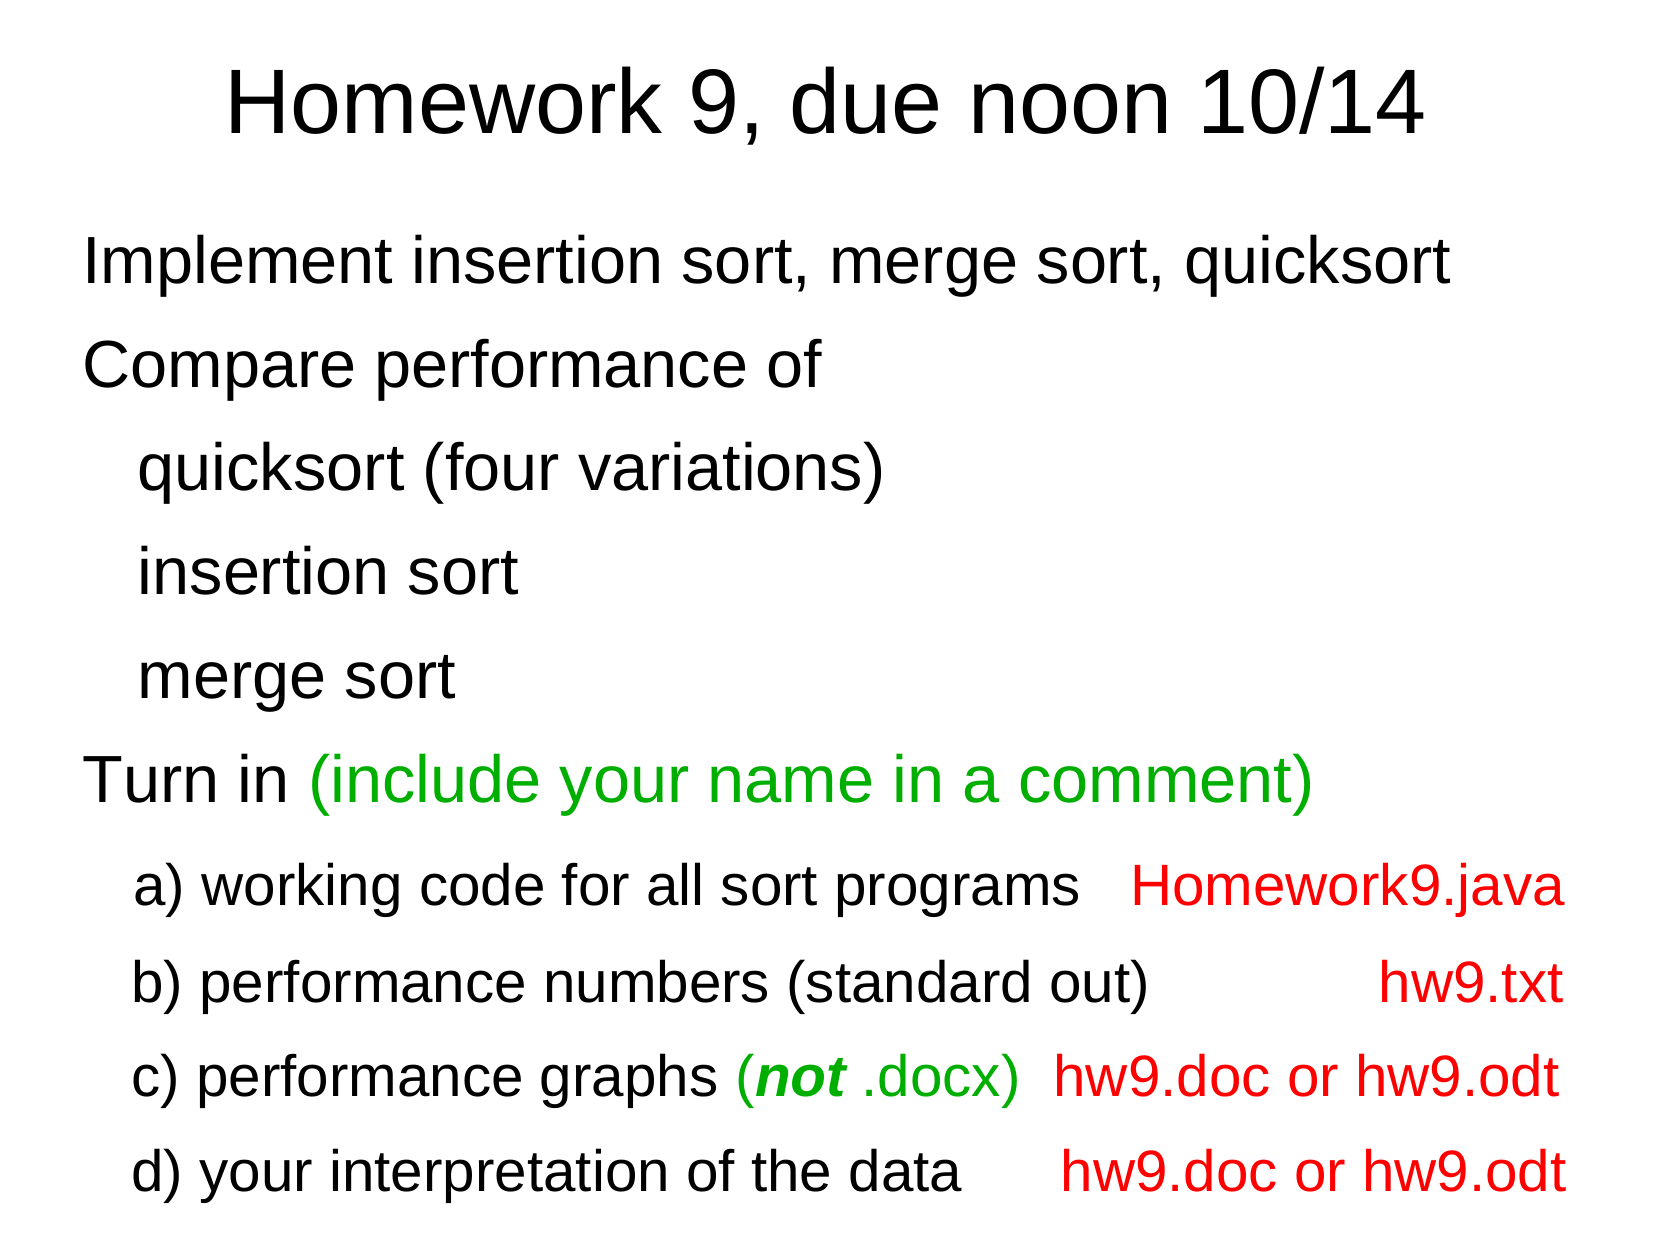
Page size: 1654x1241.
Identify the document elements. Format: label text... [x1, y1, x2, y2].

list Implement insertion sort, merge sort, quicksort Compare performance of quicksort (four variations) insertion sort merge sort Turn in (include your name in a comment) a) working code for all sort programs Homework9.java b) performance numbers (standard out) hw9.txt c) performance graphs (not .docx) hw9.doc or hw9.odt d) your interpretation of the data hw9.doc or hw9.odt [82, 219, 1571, 1205]
title Homework 9, due noon 10/14 [82, 0, 1571, 204]
